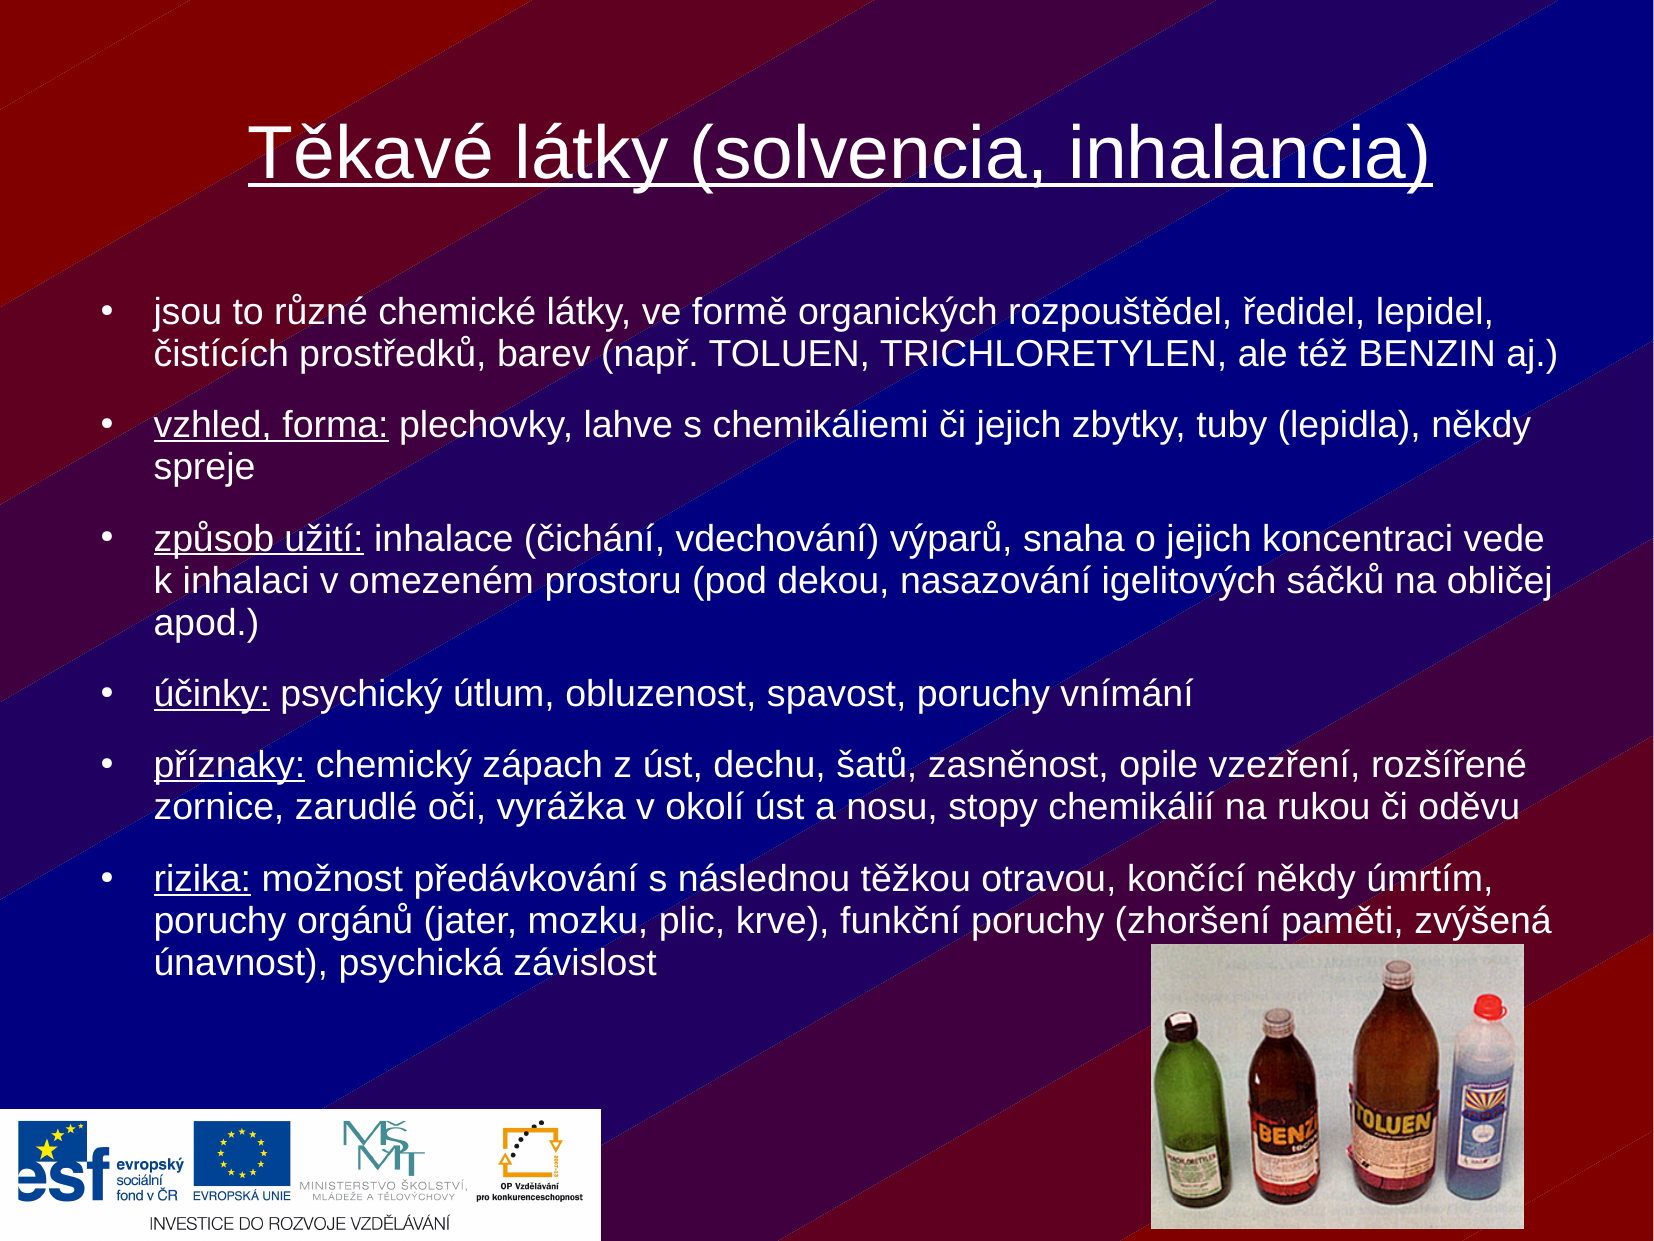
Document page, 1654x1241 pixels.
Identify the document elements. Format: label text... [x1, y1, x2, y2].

picture [0, 1109, 601, 1241]
title Těkavé látky (solvencia, inhalancia) [82, 49, 1571, 257]
picture [1151, 944, 1524, 1229]
list jsou to různé chemické látky, ve formě organických rozpouštědel, ředidel, lepidel, čistících prostředků, barev (např. TOLUEN, TRICHLORETYLEN, ale též BENZIN aj.) vzhled, forma: plechovky, lahve s chemikáliemi či jejich zbytky, tuby (lepidla), někdy spreje způsob užití: inhalace (čichání, vdechování) výparů, snaha o jejich koncentraci vede k inhalaci v omezeném prostoru (pod dekou, nasazování igelitových sáčků na obličej apod.) účinky: psychický útlum, obluzenost, spavost, poruchy vnímání příznaky: chemický zápach z úst, dechu, šatů, zasněnost, opile vzezření, rozšířené zornice, zarudlé oči, vyrážka v okolí úst a nosu, stopy chemikálií na rukou či oděvu rizika: možnost předávkování s následnou těžkou otravou, končící někdy úmrtím, poruchy orgánů (jater, mozku, plic, krve), funkční poruchy (zhoršení paměti, zvýšená únavnost), psychická závislost [82, 290, 1571, 1109]
